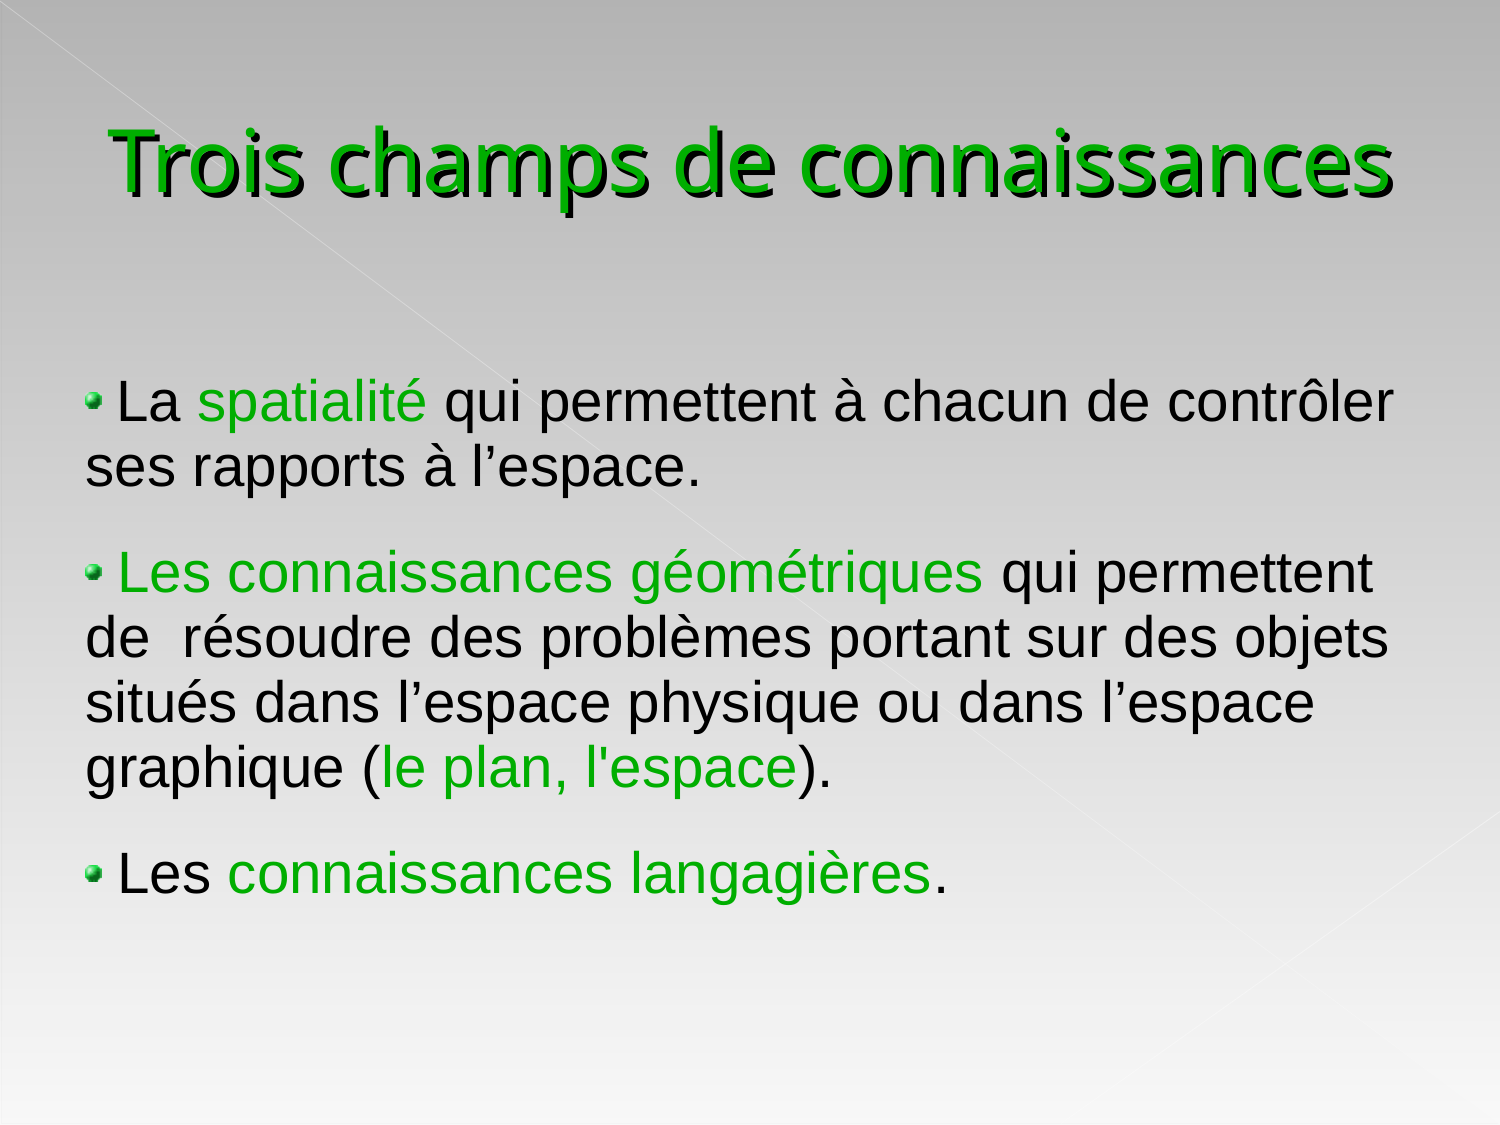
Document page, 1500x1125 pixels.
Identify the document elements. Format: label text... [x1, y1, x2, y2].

subtitle La spatialité qui permettent à chacun de contrôler ses rapports à l’espace. Les connaissances géométriques qui permettent de résoudre des problèmes portant sur des objets situés dans l’espace physique ou dans l’espace graphique (le plan, l'espace). Les connaissances langagières. [75, 308, 1426, 1059]
title Trois champs de connaissances [75, 51, 1426, 267]
